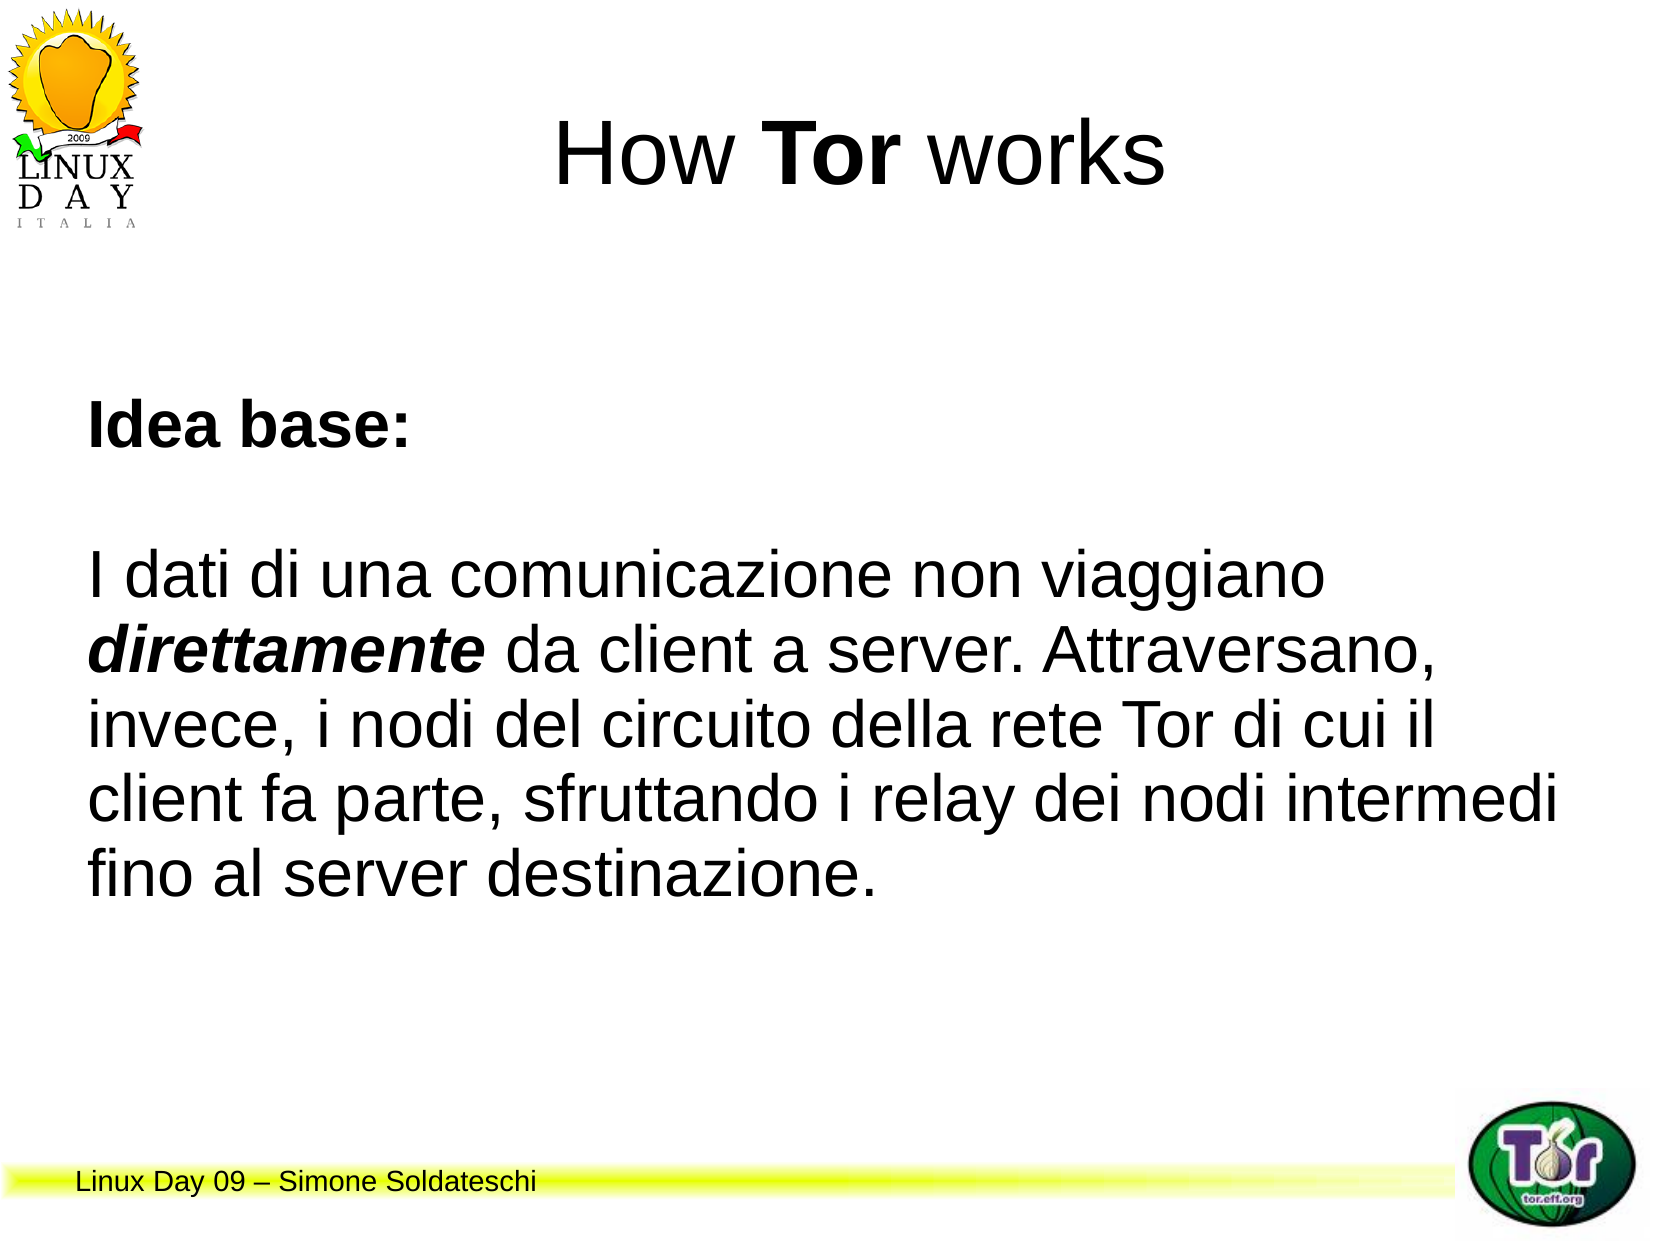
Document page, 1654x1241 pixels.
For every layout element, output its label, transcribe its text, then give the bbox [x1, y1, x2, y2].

title How Tor works [150, 49, 1571, 257]
picture [1455, 1088, 1650, 1241]
picture [0, 0, 151, 235]
subtitle Idea base: I dati di una comunicazione non viaggiano direttamente da client a server. Attraversano, invece, i nodi del circuito della rete Tor di cui il client fa parte, sfruttando i relay dei nodi intermedi fino al server destinazione. [87, 323, 1576, 976]
